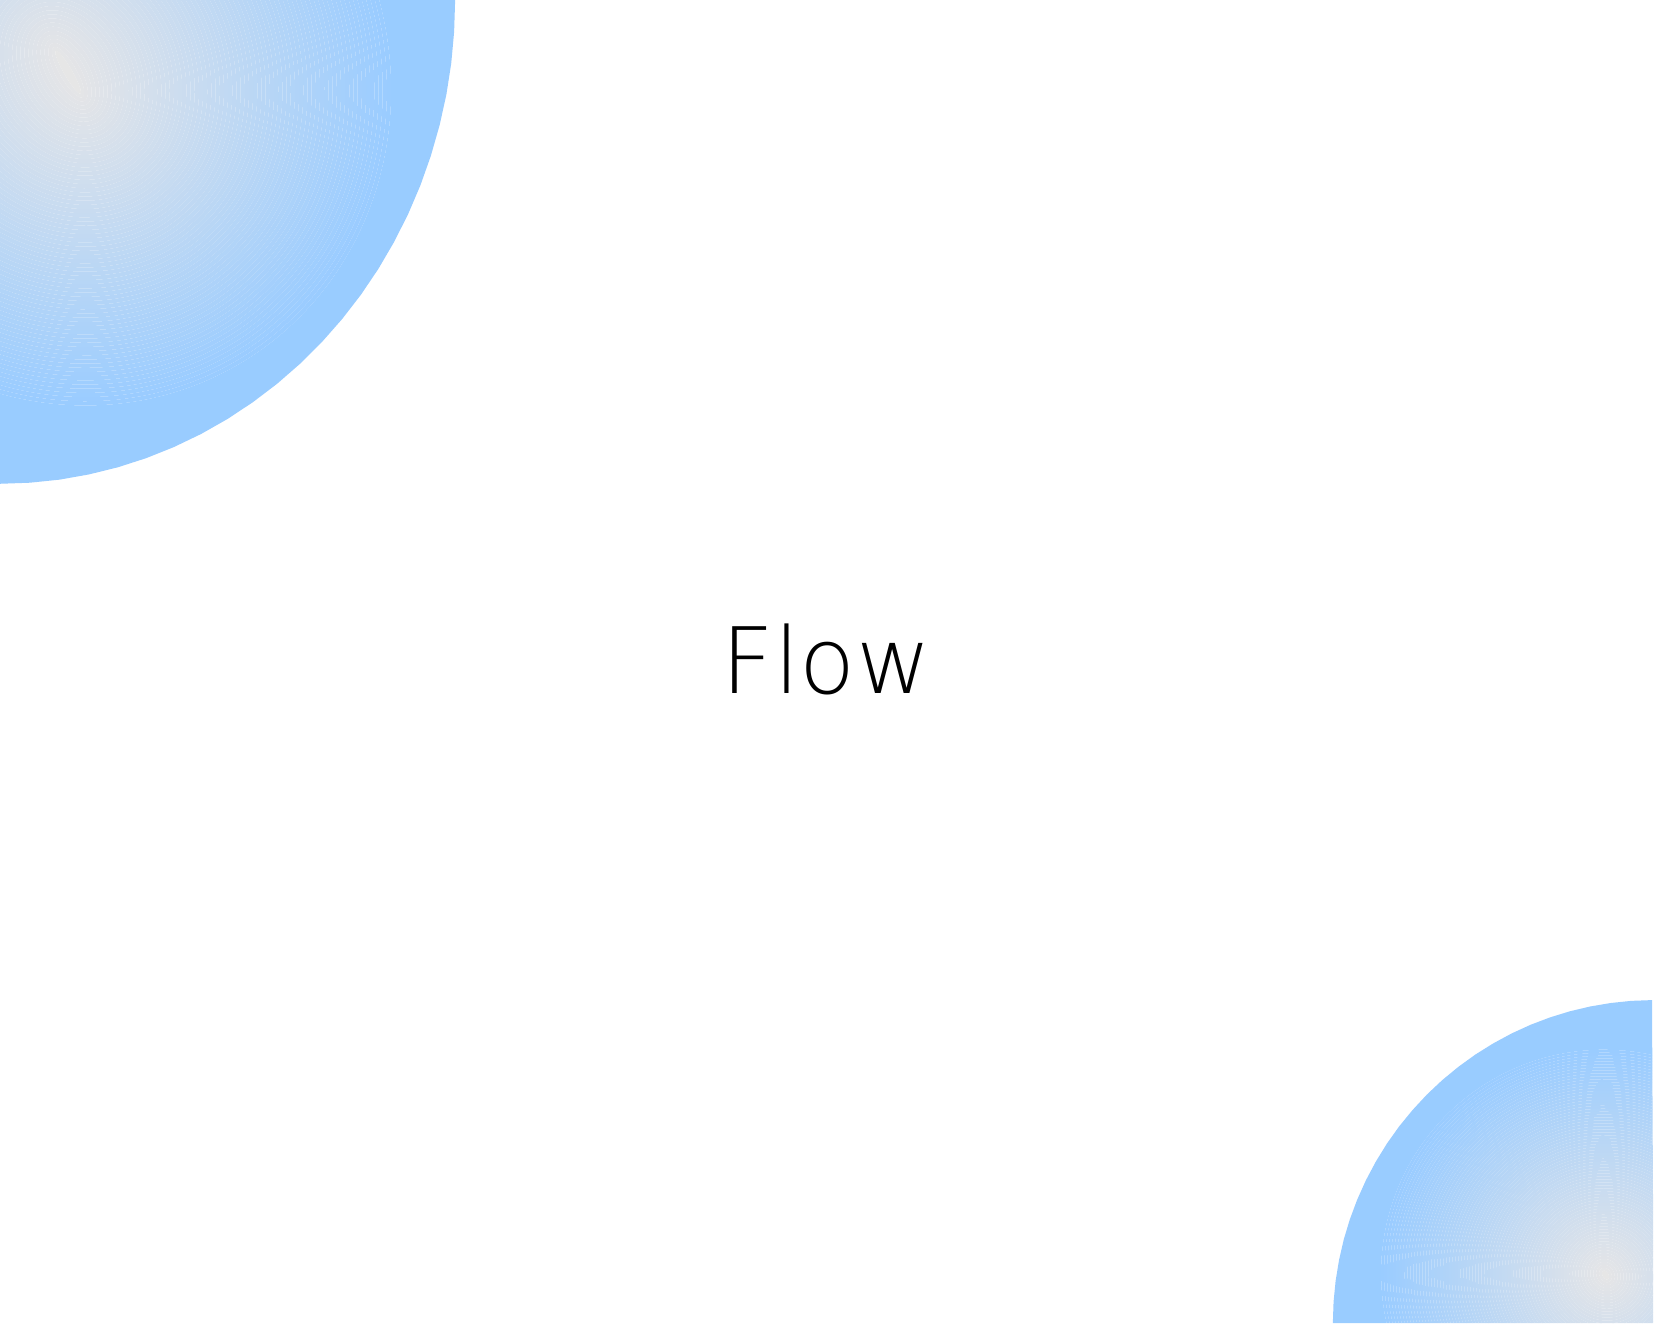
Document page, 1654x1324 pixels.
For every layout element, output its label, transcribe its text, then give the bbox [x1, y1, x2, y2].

subtitle Flow [82, 149, 1571, 1174]
